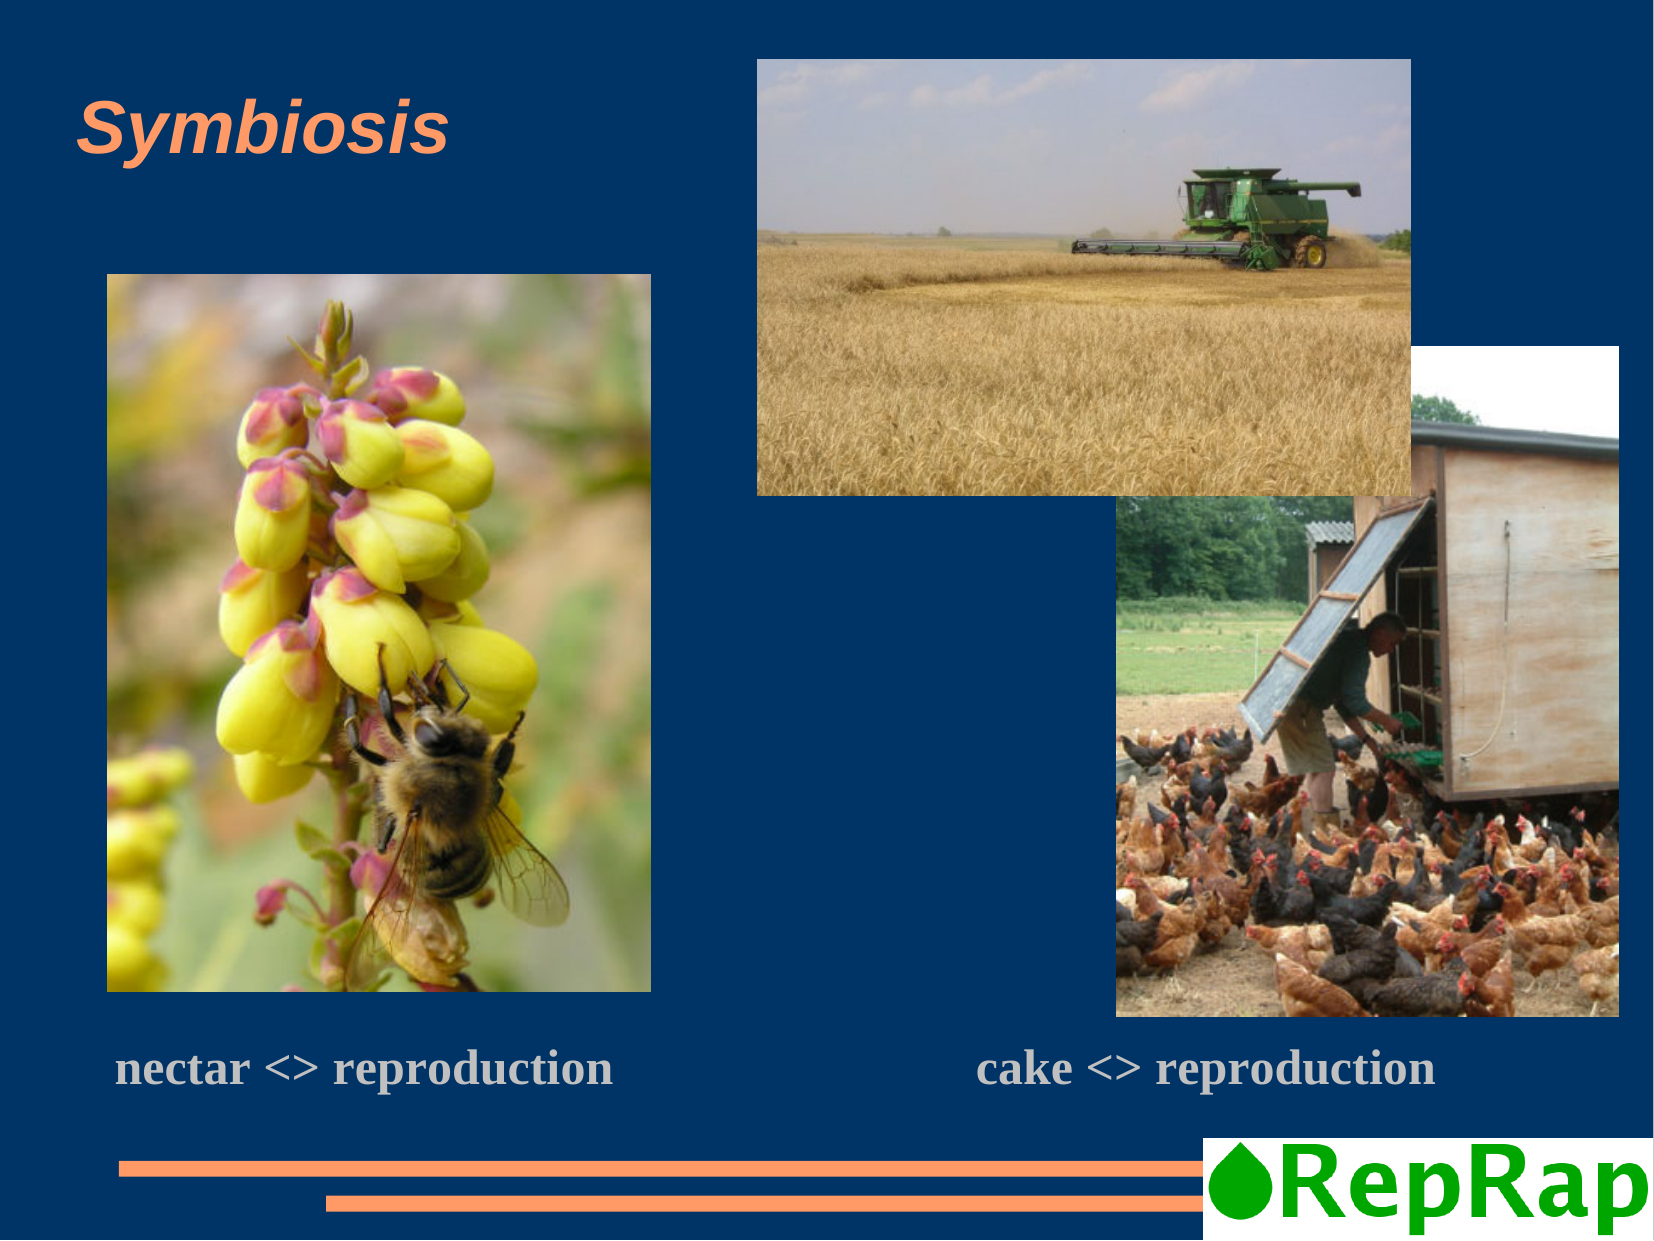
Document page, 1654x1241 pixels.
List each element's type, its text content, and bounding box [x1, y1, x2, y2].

picture [757, 59, 1619, 1017]
text_box nectar <> reproduction cake <> reproduction [64, 1039, 1614, 1121]
title Symbiosis [76, 57, 1489, 199]
picture [107, 274, 651, 992]
picture [1203, 1138, 1654, 1241]
